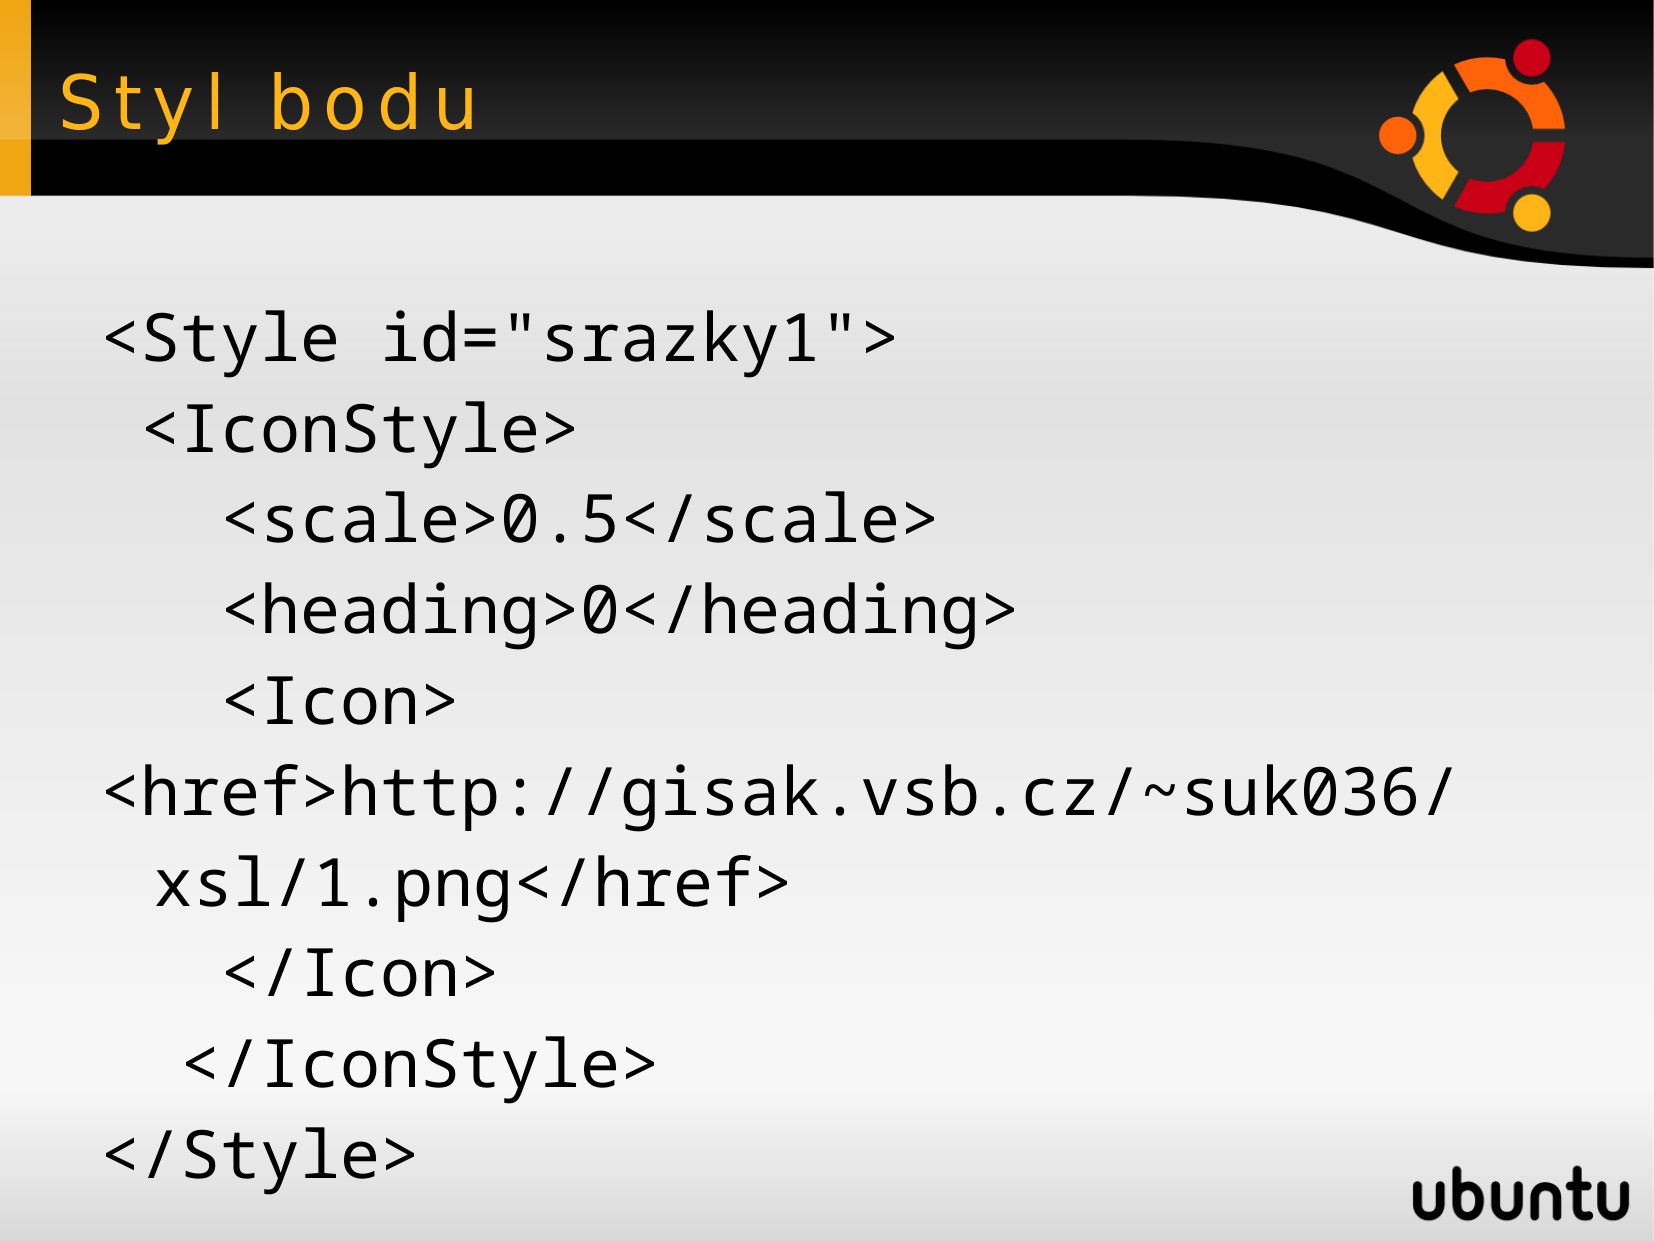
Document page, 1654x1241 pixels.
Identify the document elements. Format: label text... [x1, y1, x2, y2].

picture [0, 0, 1654, 1241]
title Styl bodu [59, 29, 1270, 178]
list <Style id="srazky1"> <IconStyle> <scale>0.5</scale> <heading>0</heading> <Icon> <href>http://gisak.vsb.cz/~suk036/xsl/1.png</href> </Icon> </IconStyle> </Style> [82, 290, 1571, 1109]
